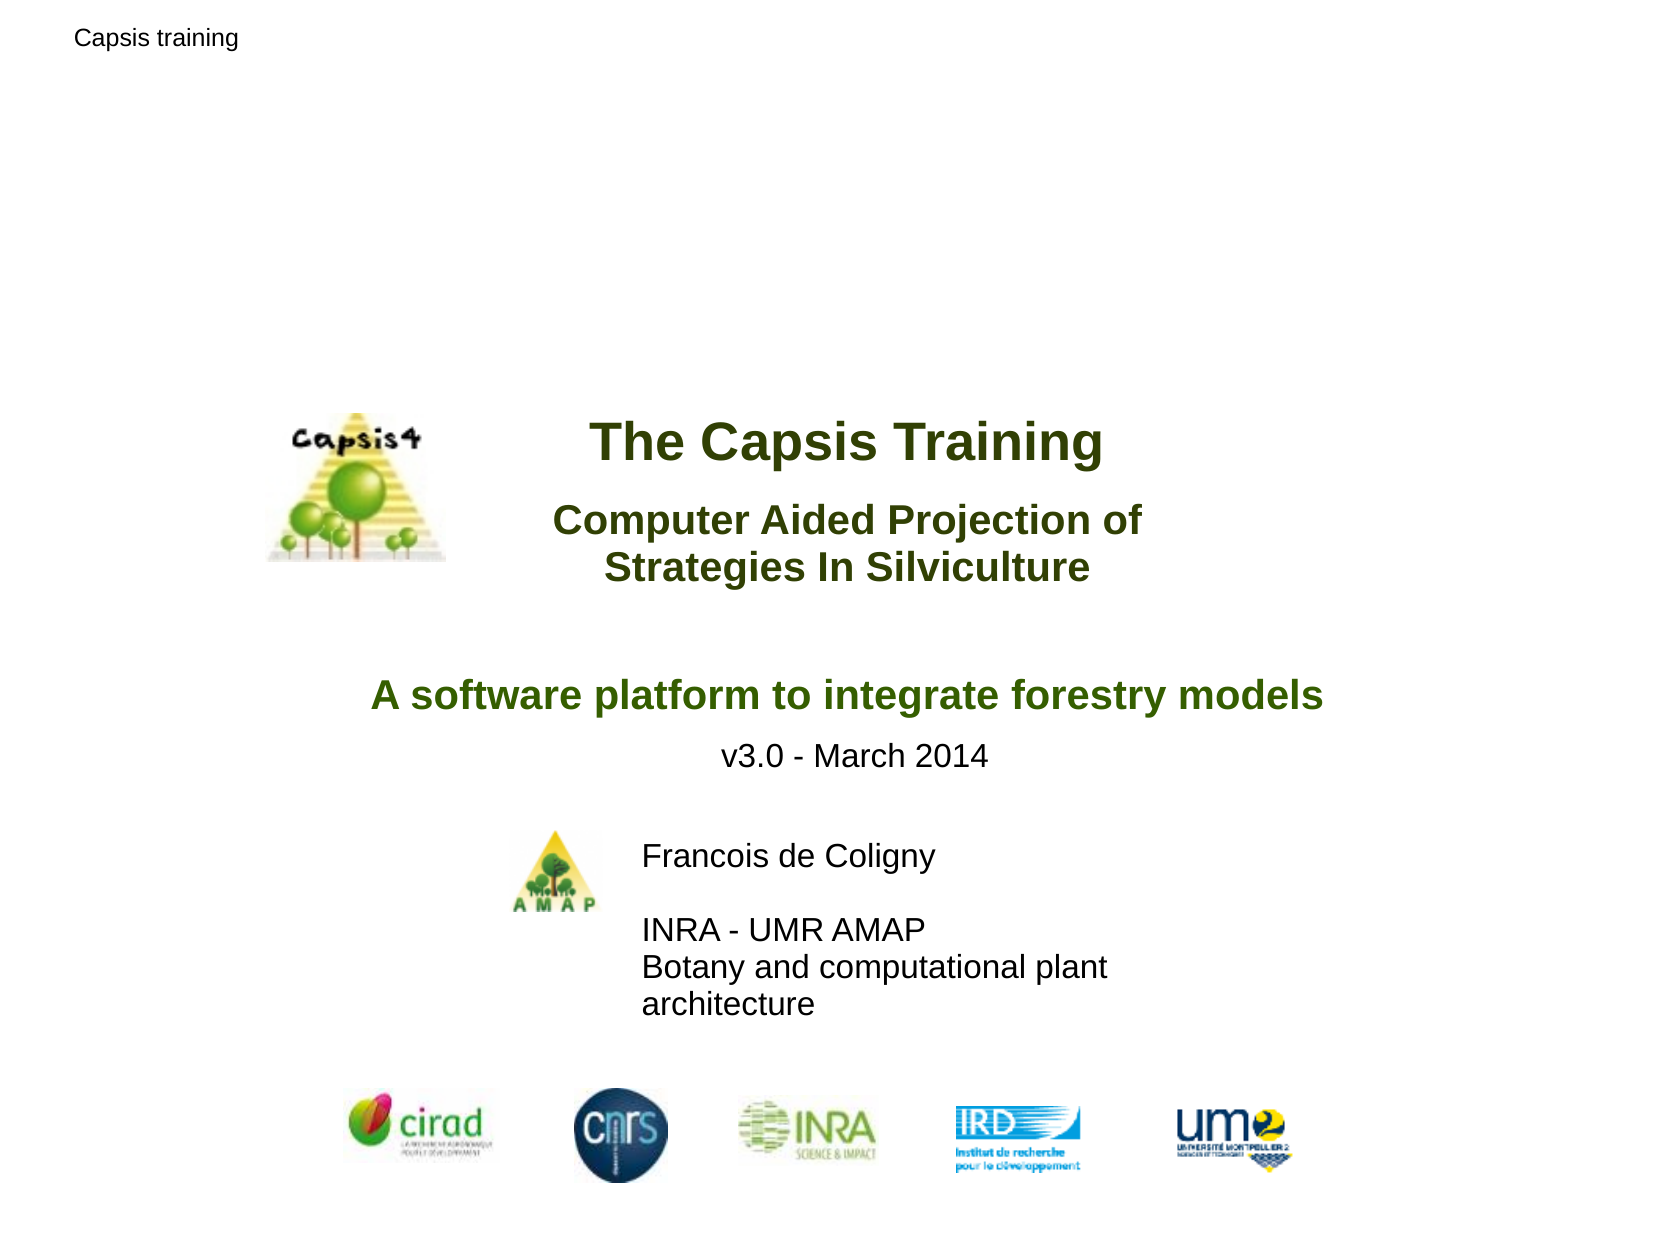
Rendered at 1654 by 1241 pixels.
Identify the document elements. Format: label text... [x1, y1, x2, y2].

picture [343, 1088, 500, 1163]
text_box A software platform to integrate forestry models [271, 664, 1424, 742]
text_box Capsis training [59, 16, 1004, 60]
picture [265, 413, 446, 562]
picture [1173, 1105, 1299, 1179]
text_box The Capsis Training Computer Aided Projection of Strategies In Silviculture [462, 404, 1233, 621]
picture [509, 830, 603, 912]
text_box Francois de Coligny INRA - UMR AMAP Botany and computational plant architecture [626, 829, 1292, 1032]
picture [574, 1088, 668, 1183]
text_box v3.0 - March 2014 [685, 730, 1016, 783]
picture [738, 1095, 879, 1166]
picture [956, 1106, 1082, 1173]
